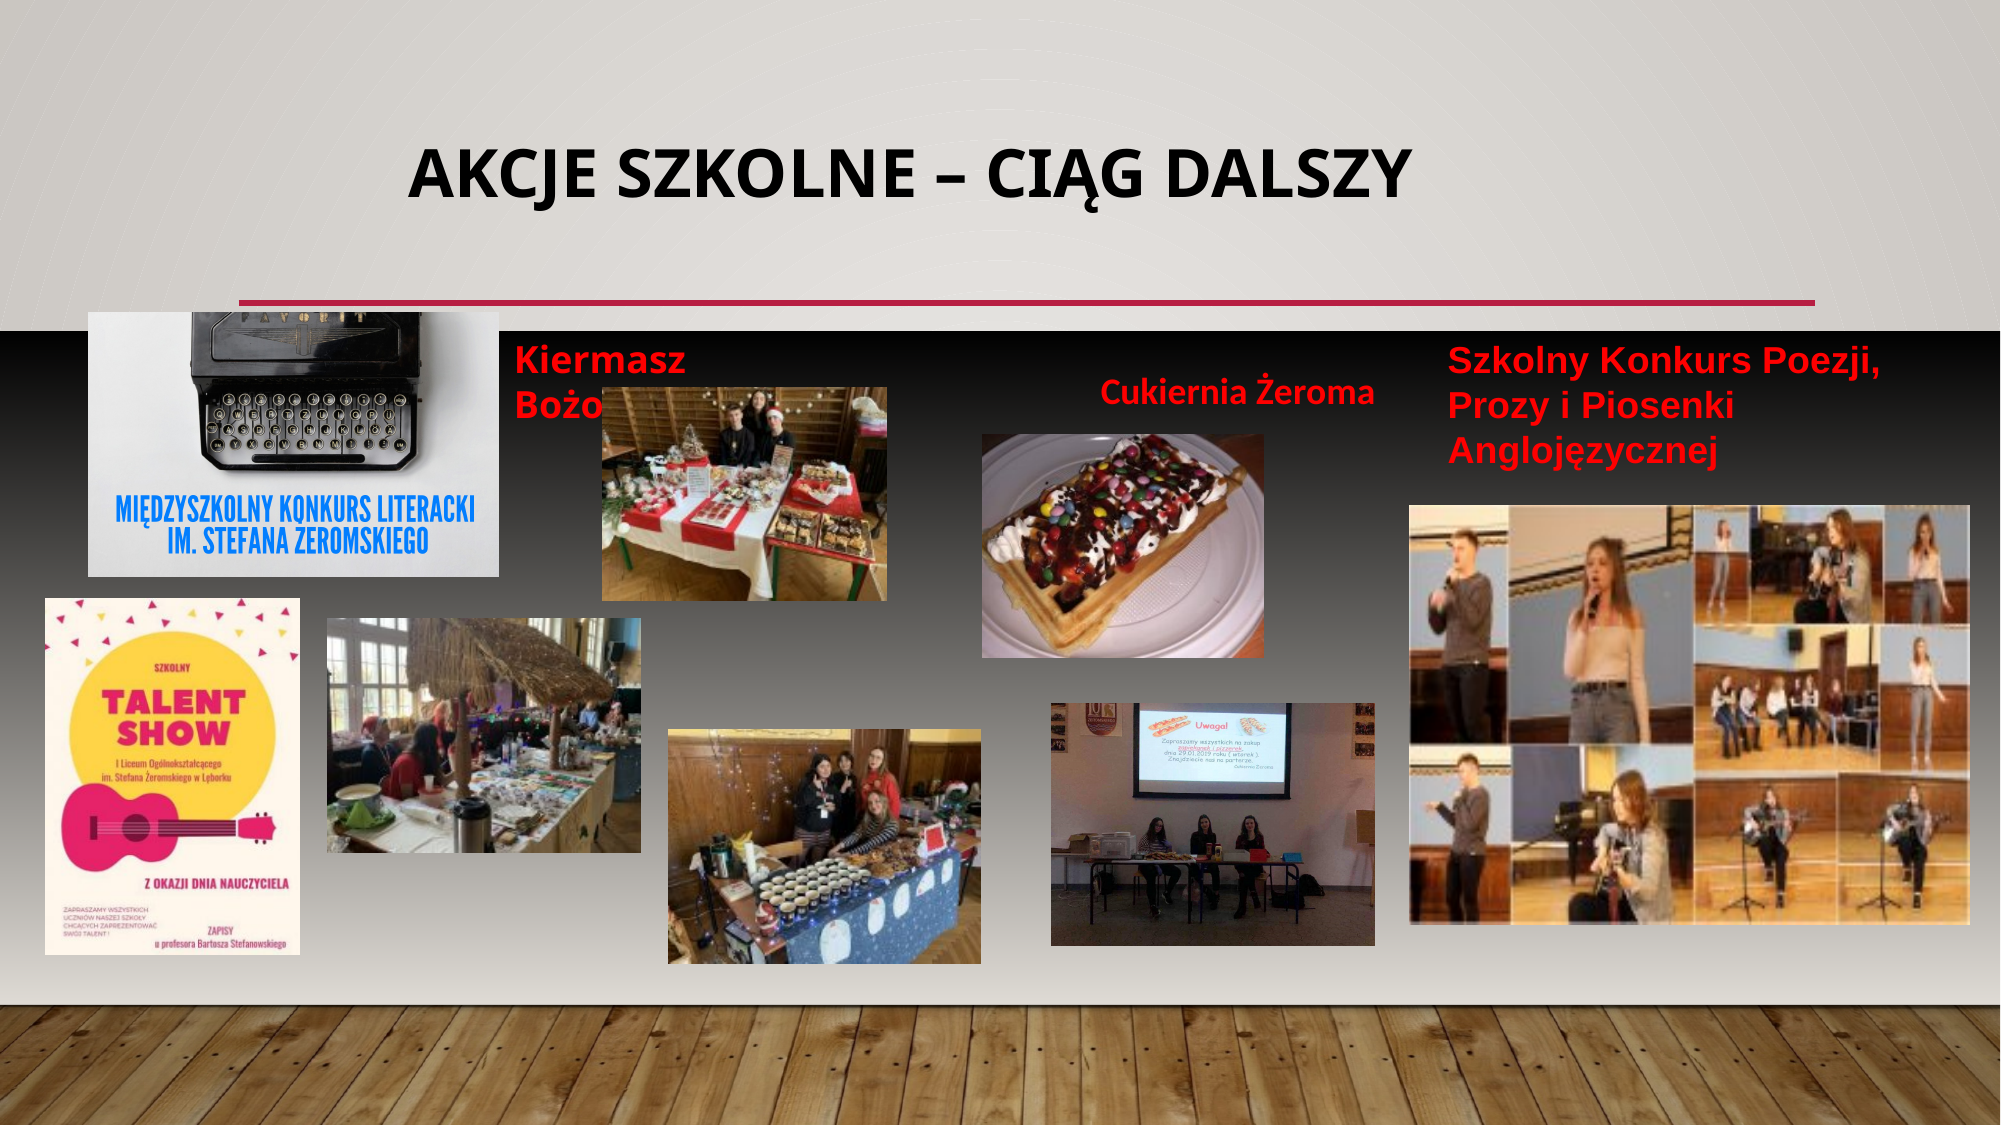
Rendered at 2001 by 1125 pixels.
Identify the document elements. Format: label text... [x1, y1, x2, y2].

picture [982, 434, 1264, 658]
text_box Kiermasz Bożonarodzeniowy [499, 329, 1056, 434]
picture [668, 729, 981, 964]
title Akcje szkolne – ciąg dalszy [238, 131, 1814, 229]
picture [45, 598, 300, 955]
text_box Szkolny Konkurs Poezji, Prozy i Piosenki Anglojęzycznej [1433, 329, 1897, 479]
picture [88, 312, 499, 577]
picture [1409, 505, 1970, 926]
text_box Cukiernia Żeroma [1086, 359, 1409, 419]
picture [1051, 703, 1375, 947]
picture [327, 618, 641, 853]
picture [602, 387, 887, 601]
